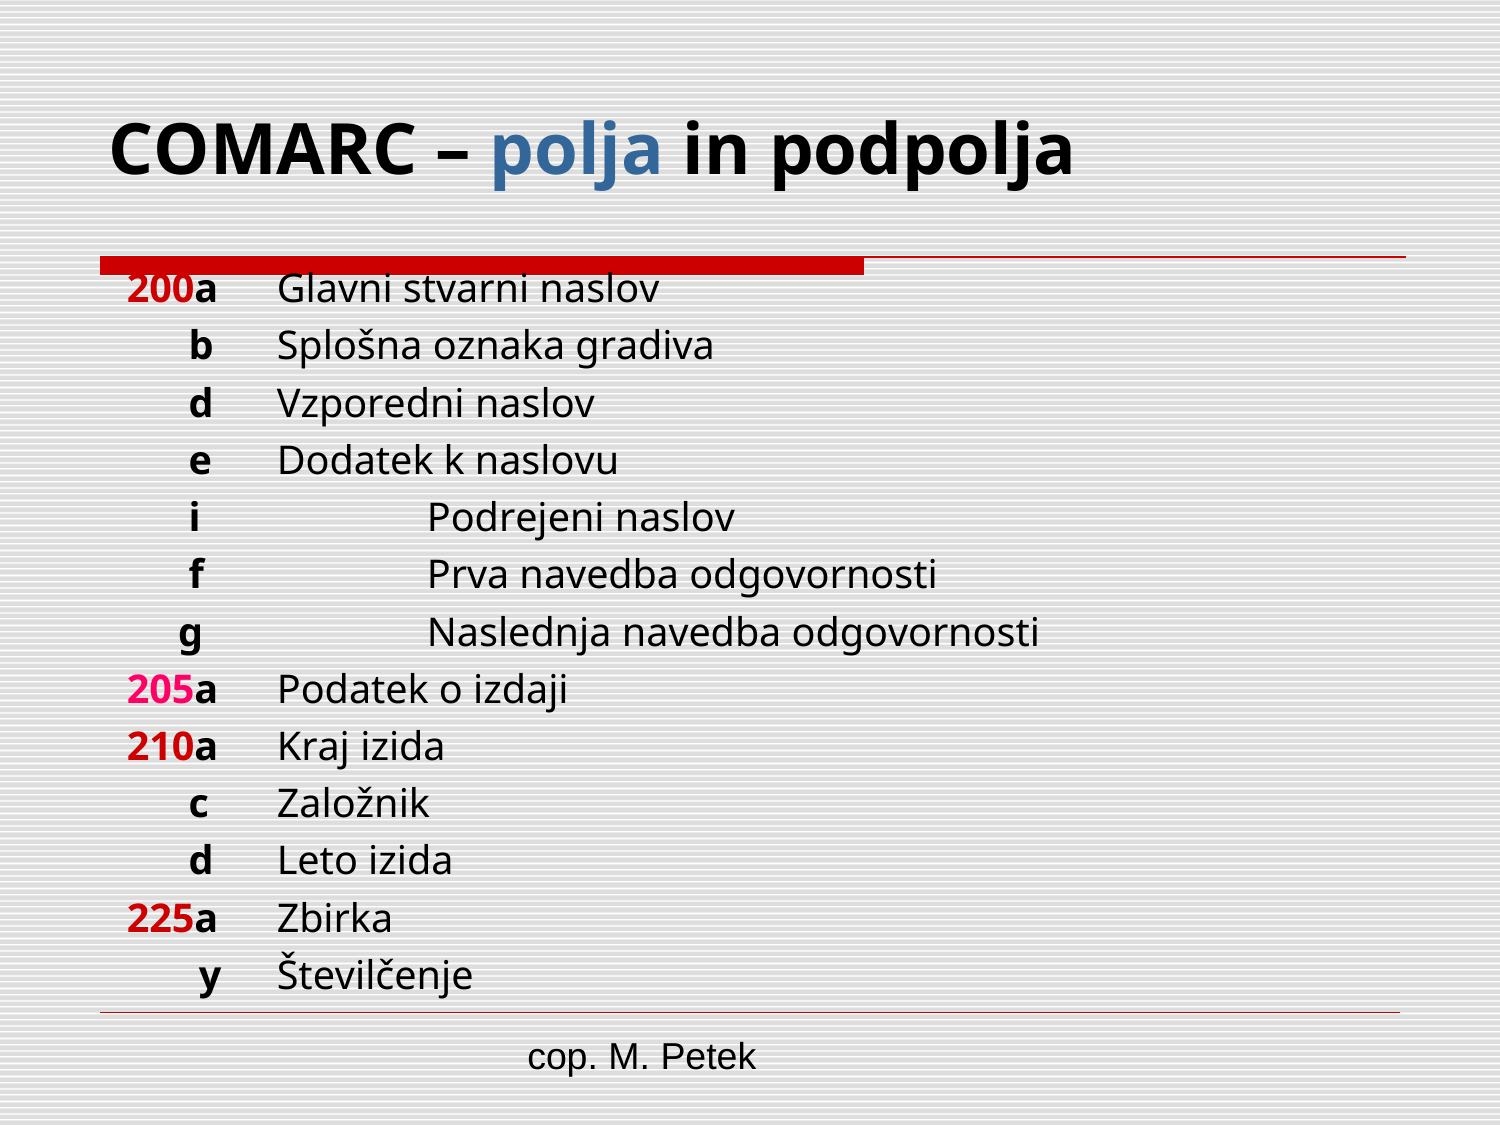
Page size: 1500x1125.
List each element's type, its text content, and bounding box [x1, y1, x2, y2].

list 200a Glavni stvarni naslov b Splošna oznaka gradiva d Vzporedni naslov e Dodatek k naslovu i Podrejeni naslov f Prva navedba odgovornosti g Naslednja navedba odgovornosti 205a Podatek o izdaji 210a Kraj izida c Založnik d Leto izida 225a Zbirka y Številčenje [112, 255, 1425, 1064]
title COMARC – polja in podpolja [94, 49, 1407, 197]
picture [0, 0, 1500, 1125]
